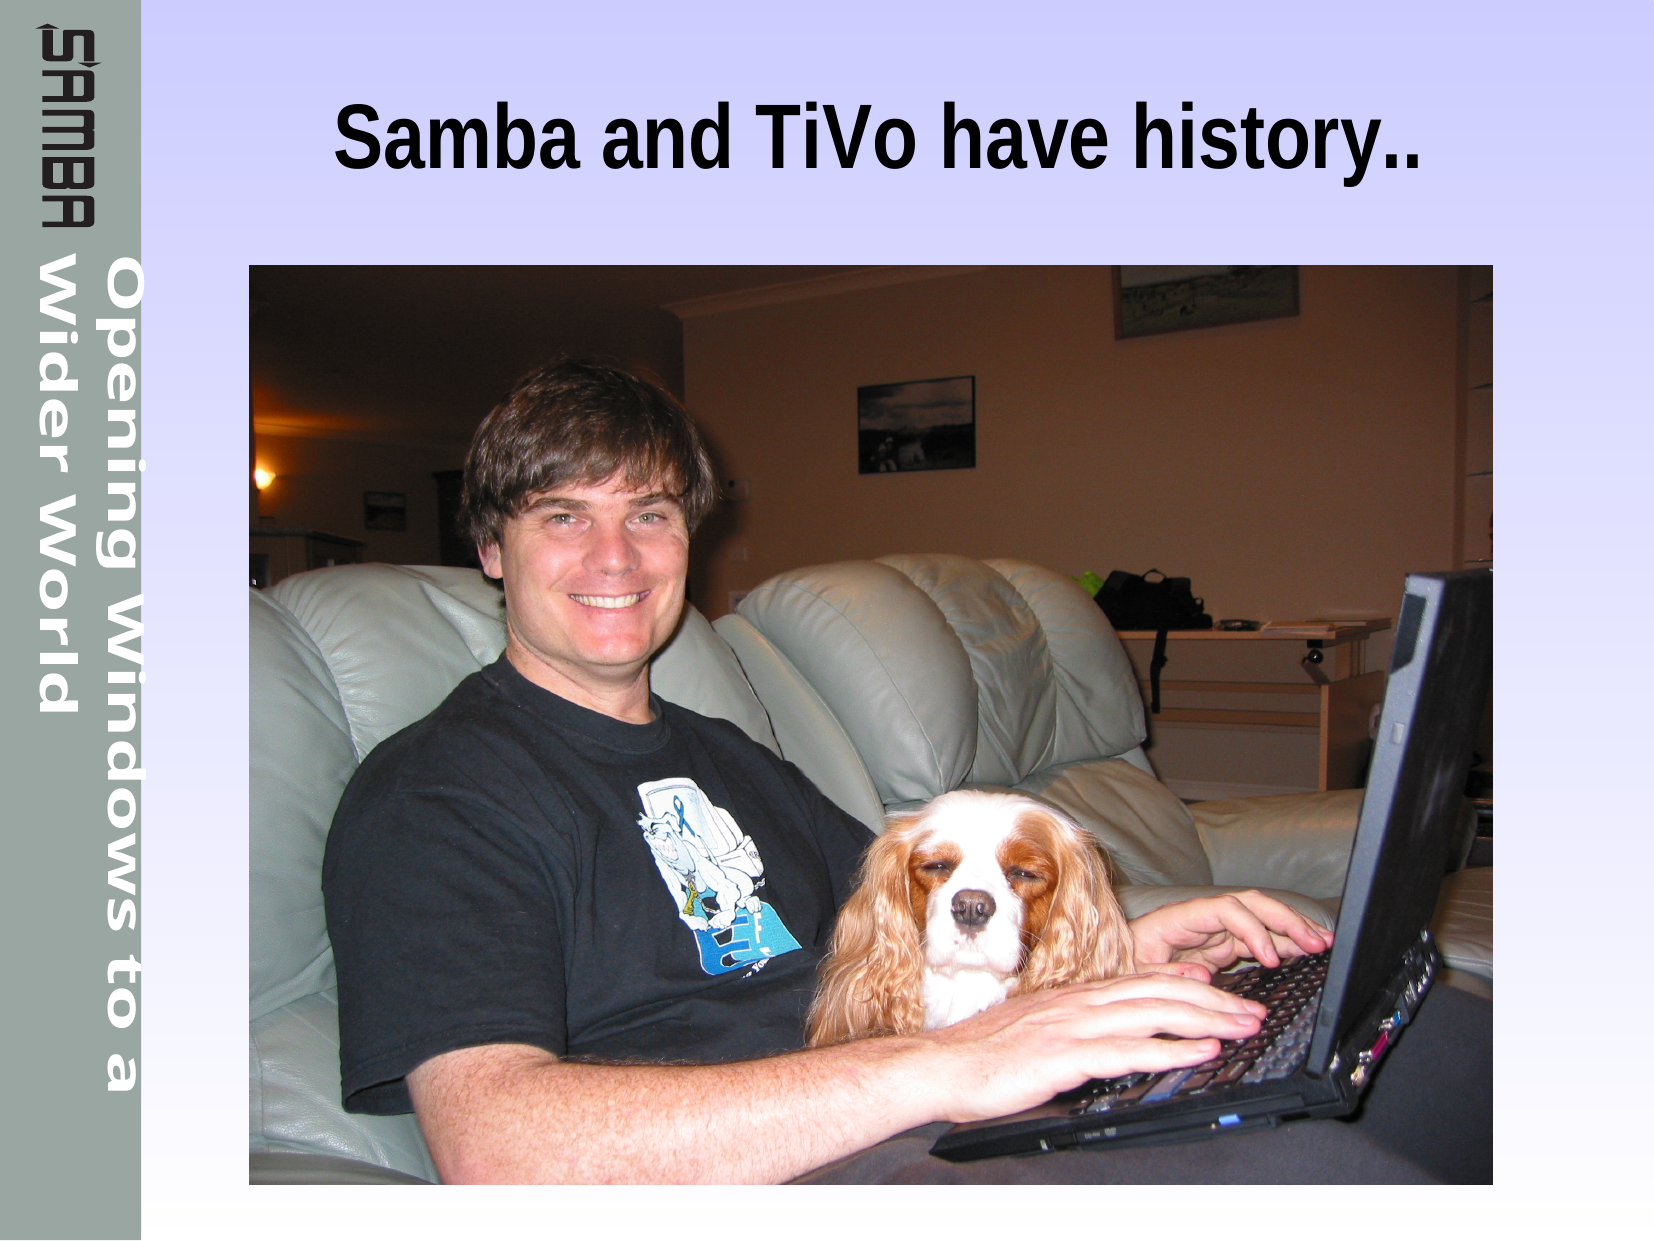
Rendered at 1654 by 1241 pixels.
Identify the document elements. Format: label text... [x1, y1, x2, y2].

picture [249, 265, 1493, 1185]
title Samba and TiVo have history.. [173, 28, 1586, 243]
